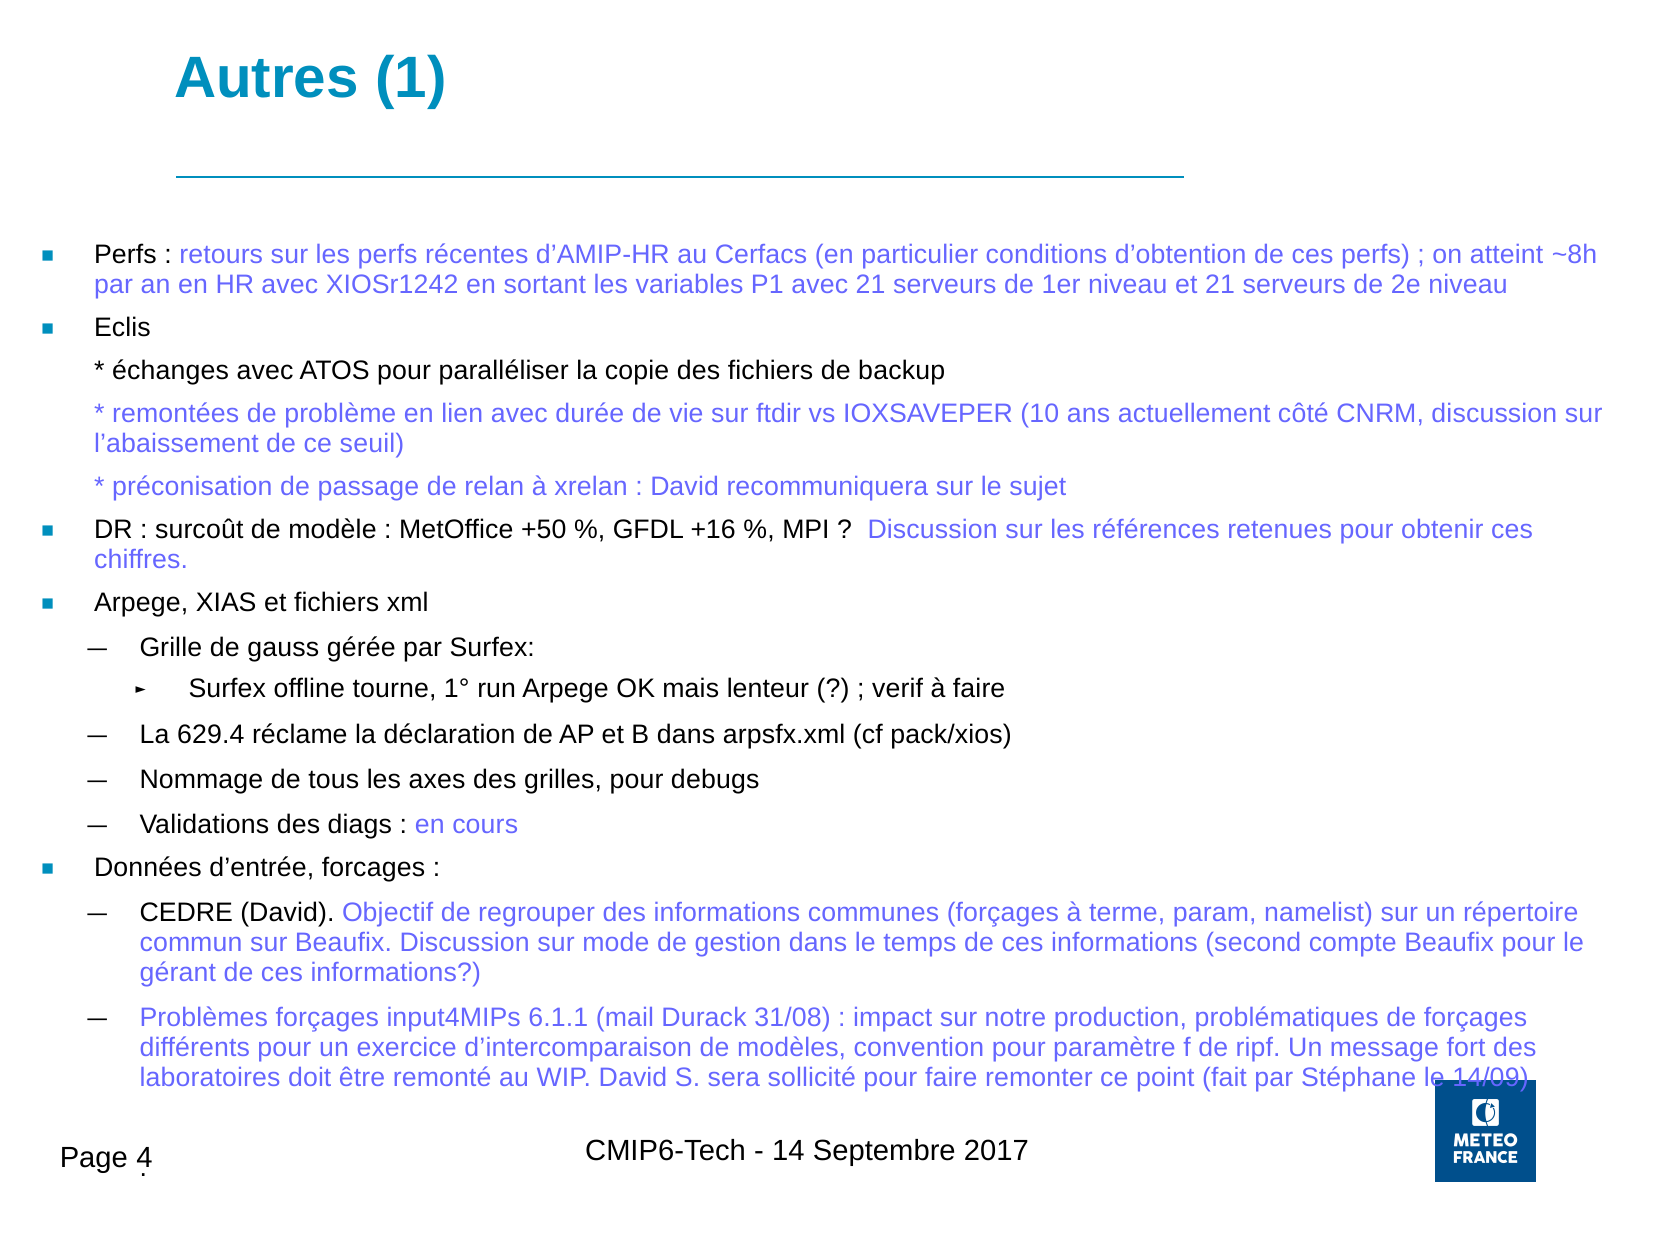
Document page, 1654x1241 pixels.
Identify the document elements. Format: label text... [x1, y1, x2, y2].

title Autres (1) [174, 0, 1654, 156]
list Perfs : retours sur les perfs récentes d’AMIP-HR au Cerfacs (en particulier conditions d’obtention de ces perfs) ; on atteint ~8h par an en HR avec XIOSr1242 en sortant les variables P1 avec 21 serveurs de 1er niveau et 21 serveurs de 2e niveau Eclis * échanges avec ATOS pour paralléliser la copie des fichiers de backup * remontées de problème en lien avec durée de vie sur ftdir vs IOXSAVEPER (10 ans actuellement côté CNRM, discussion sur l’abaissement de ce seuil) * préconisation de passage de relan à xrelan : David recommuniquera sur le sujet DR : surcoût de modèle : MetOffice +50 %, GFDL +16 %, MPI ? Discussion sur les références retenues pour obtenir ces chiffres. Arpege, XIAS et fichiers xml Grille de gauss gérée par Surfex: Surfex offline tourne, 1° run Arpege OK mais lenteur (?) ; verif à faire La 629.4 réclame la déclaration de AP et B dans arpsfx.xml (cf pack/xios) Nommage de tous les axes des grilles, pour debugs Validations des diags : en cours Données d’entrée, forcages : CEDRE (David). Objectif de regrouper des informations communes (forçages à terme, param, namelist) sur un répertoire commun sur Beaufix. Discussion sur mode de gestion dans le temps de ces informations (second compte Beaufix pour le gérant de ces informations?) Problèmes forçages input4MIPs 6.1.1 (mail Durack 31/08) : impact sur notre production, problématiques de forçages différents pour un exercice d’intercomparaison de modèles, convention pour paramètre f de ripf. Un message fort des laboratoires doit être remonté au WIP. David S. sera sollicité pour faire remonter ce point (fait par Stéphane le 14/09) . [29, 239, 1627, 1188]
